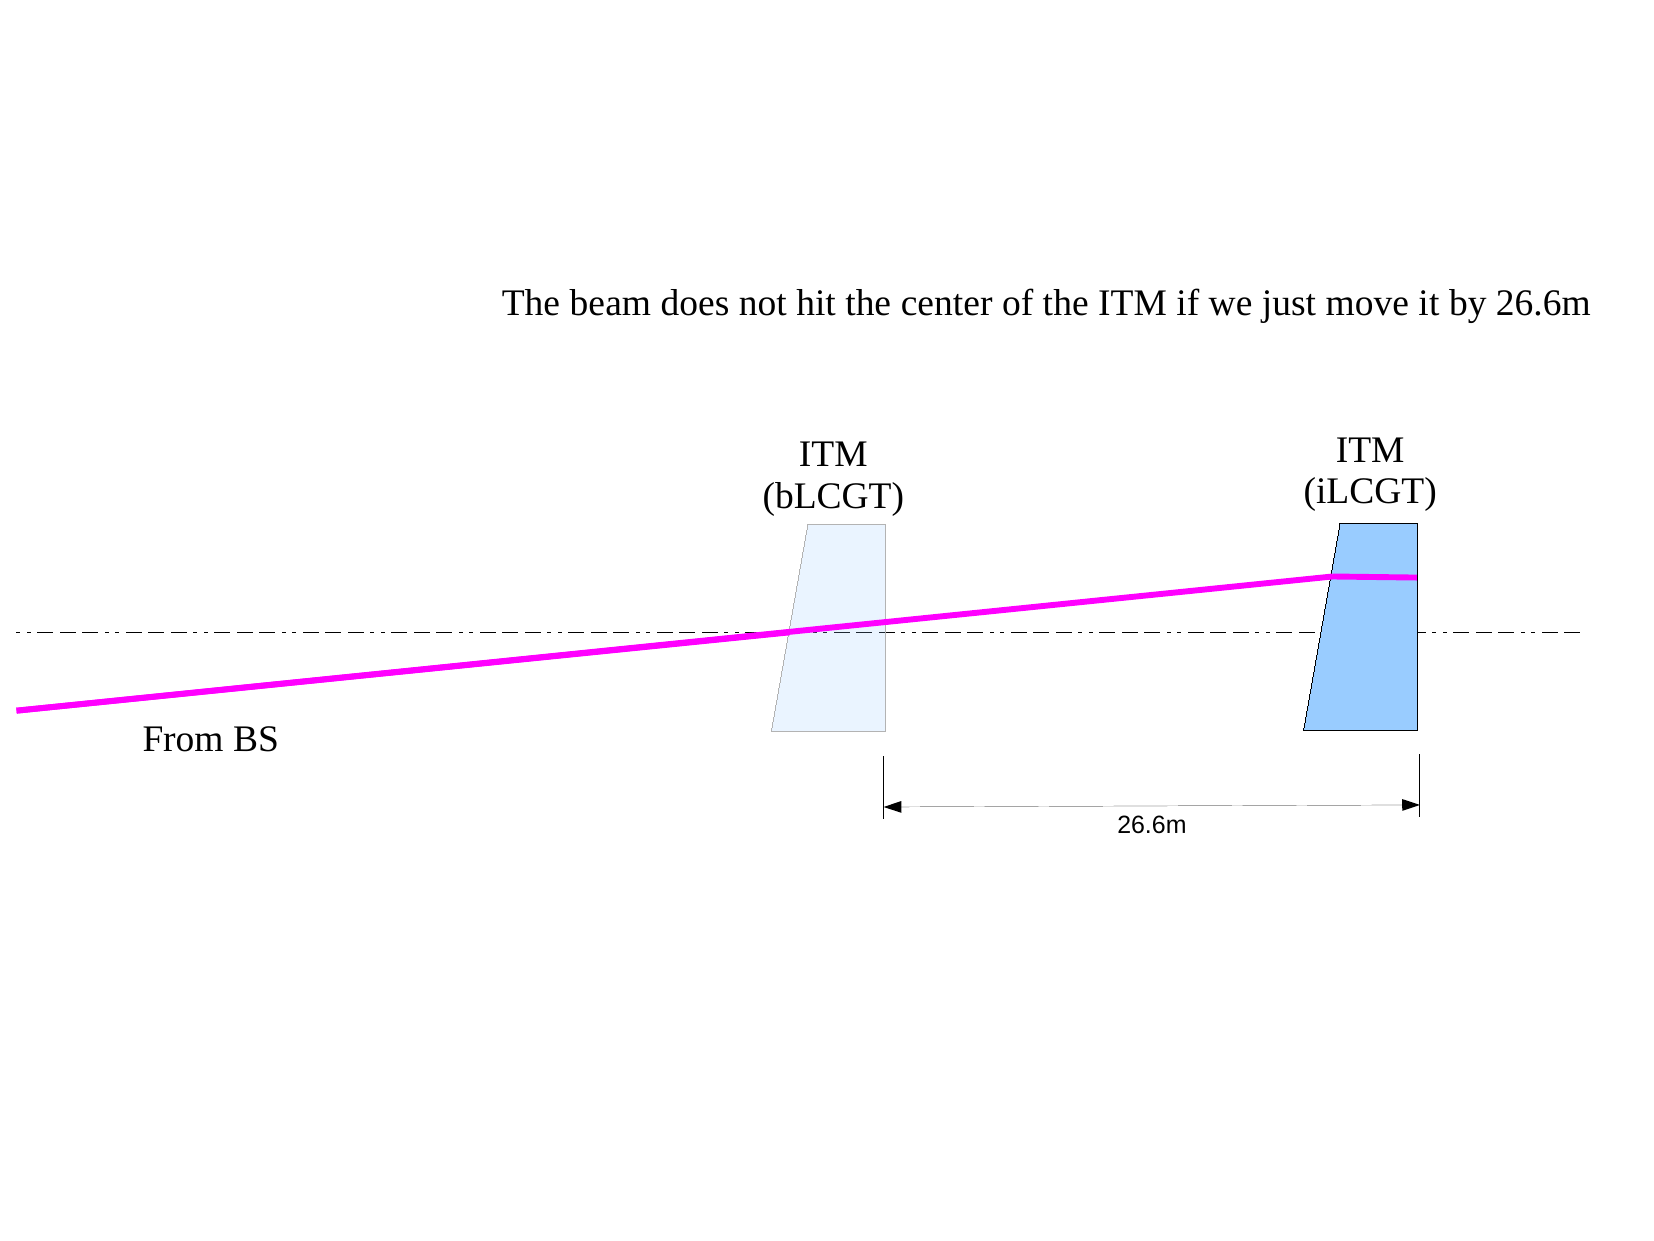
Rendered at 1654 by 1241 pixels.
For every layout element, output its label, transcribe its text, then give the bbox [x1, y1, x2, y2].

text_box [1303, 523, 1418, 731]
text_box [771, 626, 886, 732]
text_box [789, 525, 886, 628]
text_box ITM (iLCGT) [1288, 421, 1452, 521]
text_box The beam does not hit the center of the ITM if we just move it by 26.6m [487, 274, 1605, 336]
text_box From BS [127, 710, 306, 768]
text_box ITM (bLCGT) [747, 425, 924, 525]
